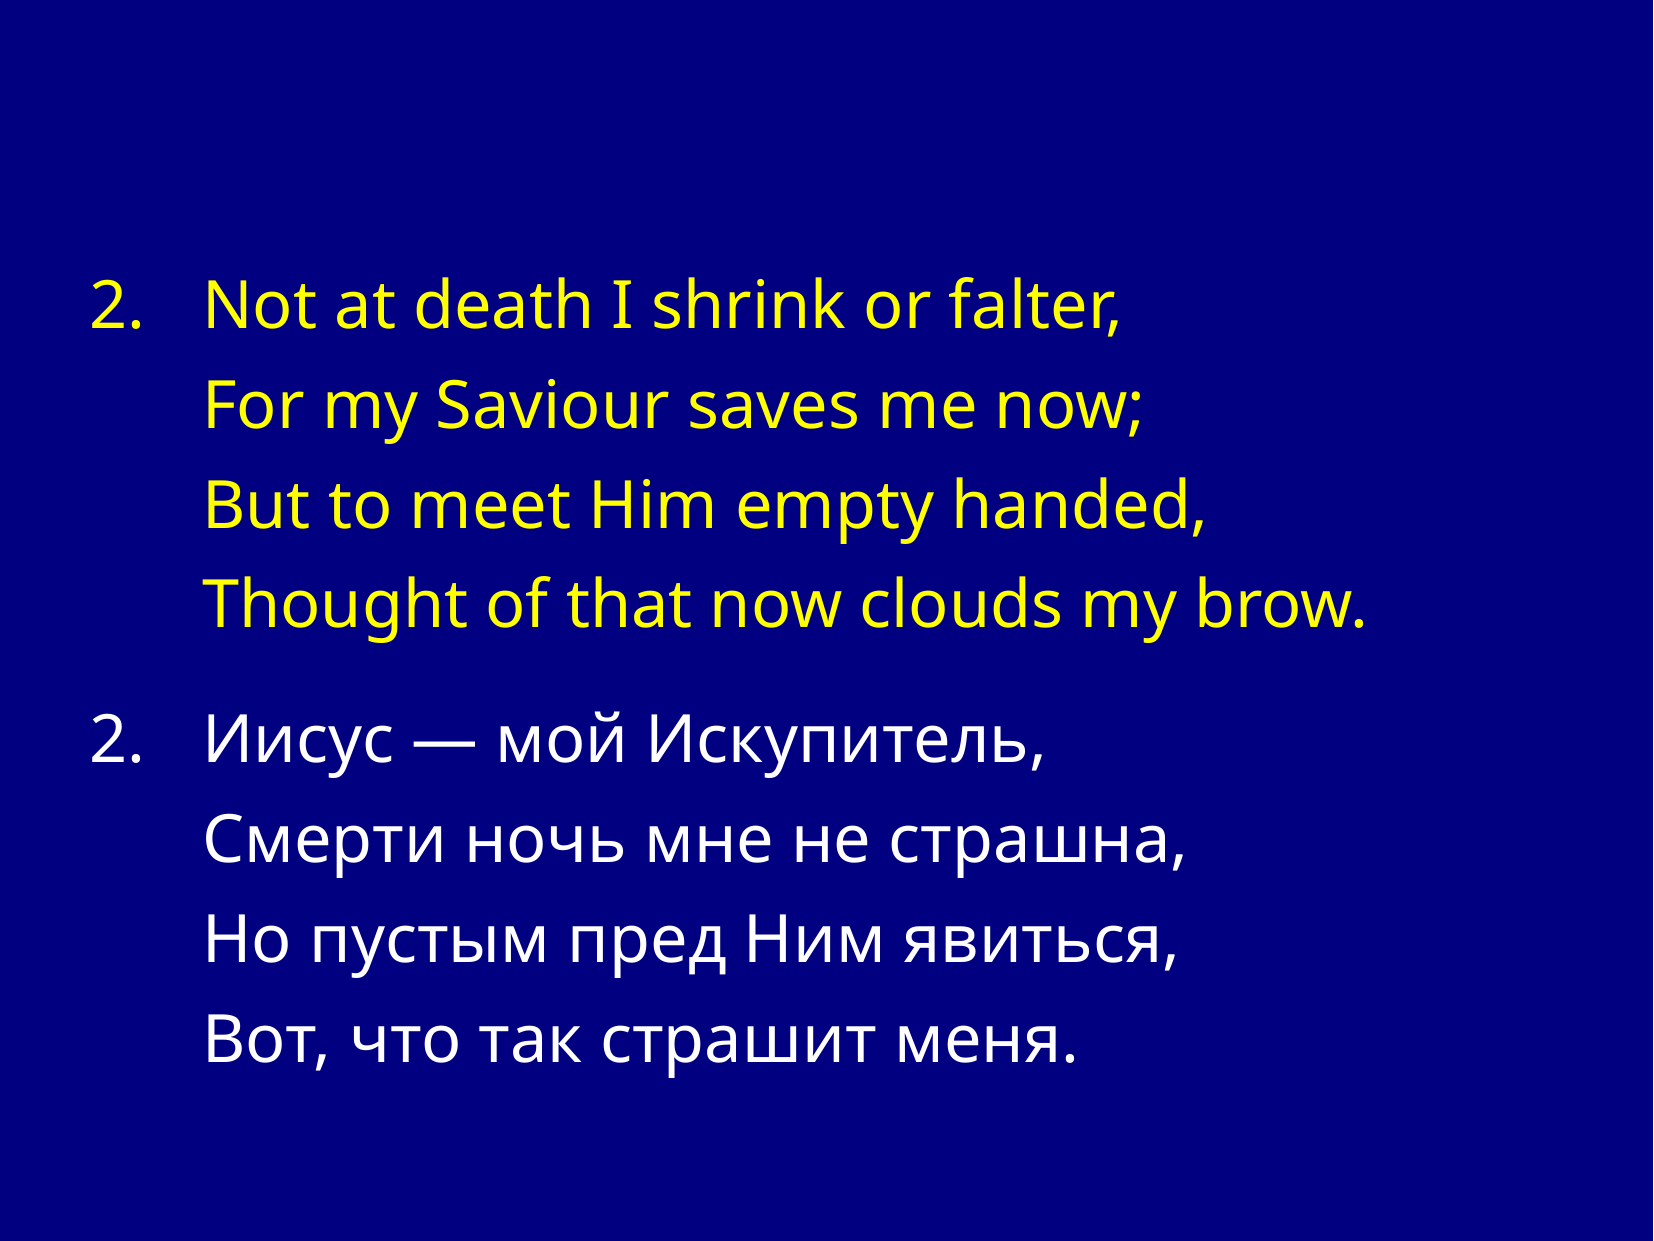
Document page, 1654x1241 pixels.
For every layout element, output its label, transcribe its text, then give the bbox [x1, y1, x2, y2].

text_box 2. Иисус — мой Искупитель, Смерти ночь мне не страшна, Но пустым пред Ним явиться, Вот, что так страшит меня. [75, 675, 1576, 1163]
text_box 2. Not at death I shrink or falter, For my Saviour saves me now; But to meet Him empty handed, Thought of that now clouds my brow. [75, 150, 1576, 638]
